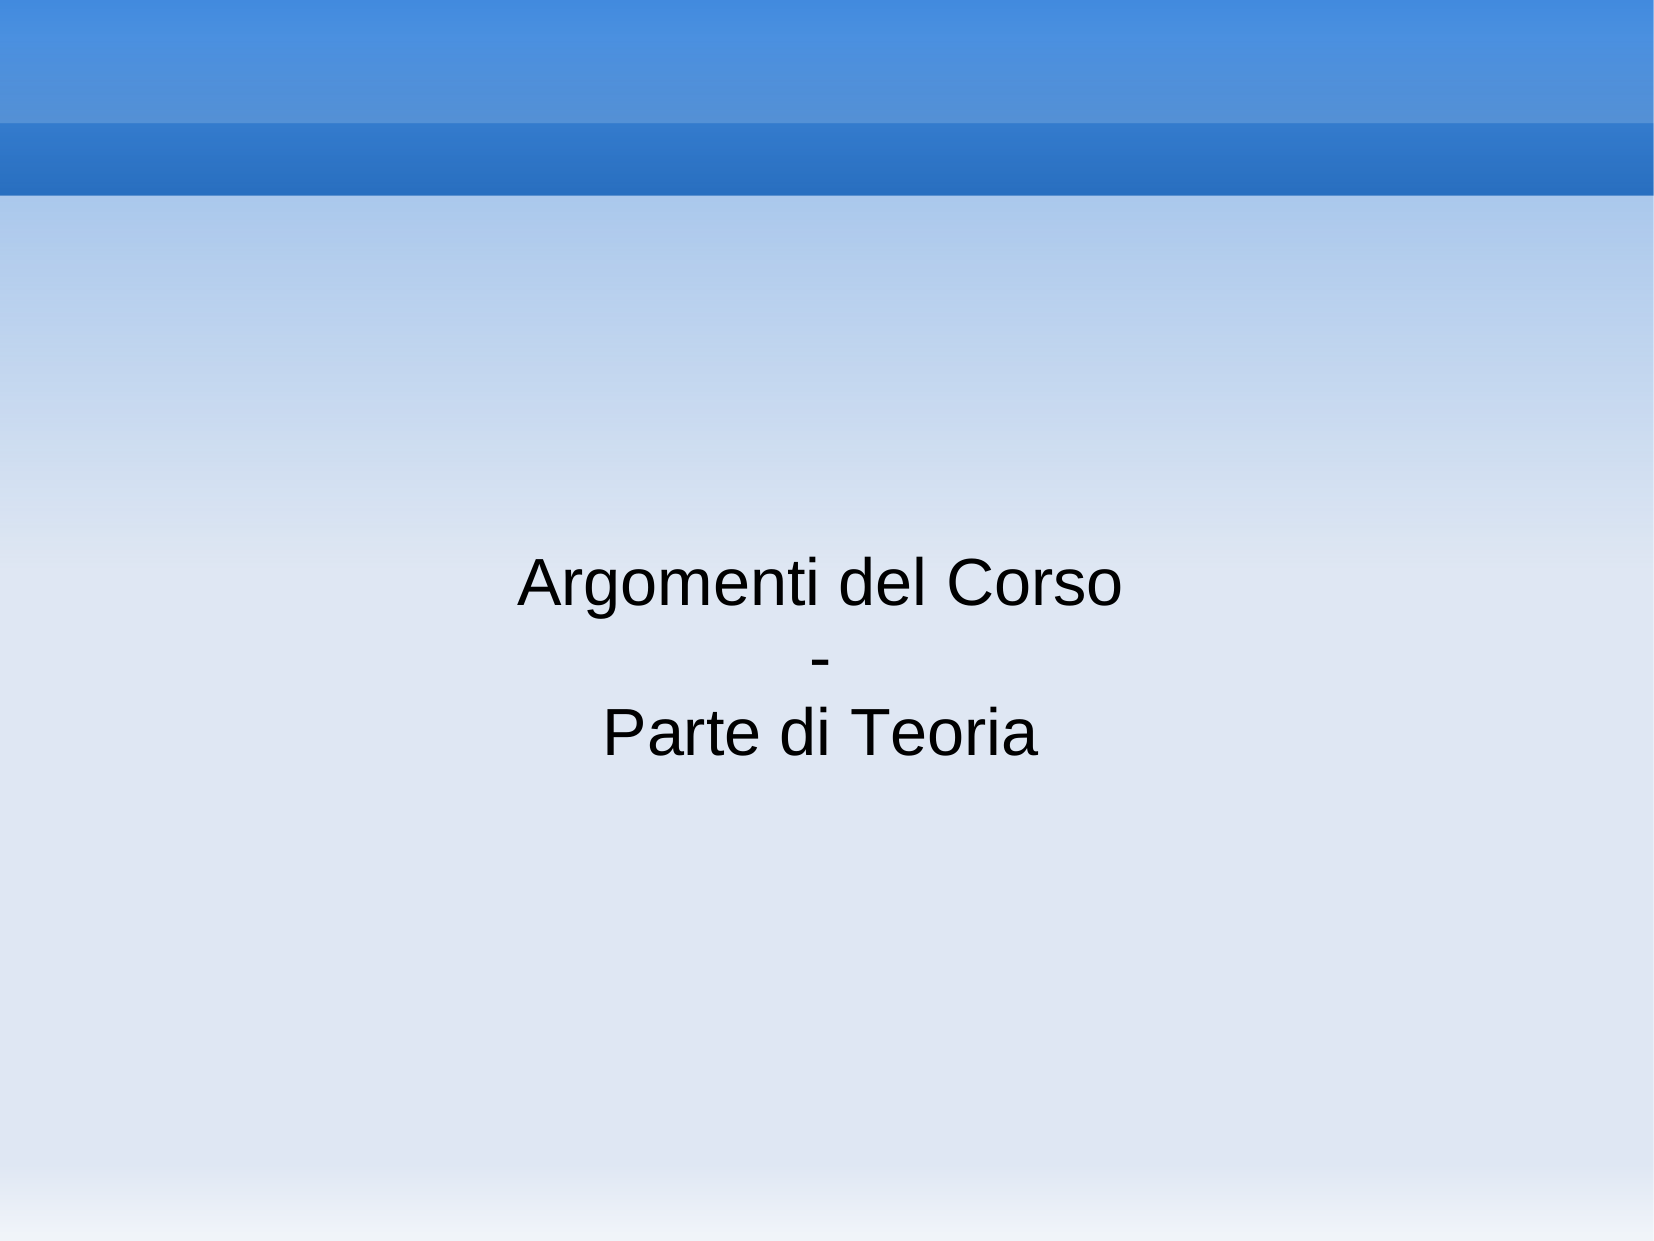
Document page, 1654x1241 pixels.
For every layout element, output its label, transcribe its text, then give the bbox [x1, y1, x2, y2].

picture [0, 0, 1654, 1241]
subtitle Argomenti del Corso - Parte di Teoria [76, 177, 1565, 1138]
